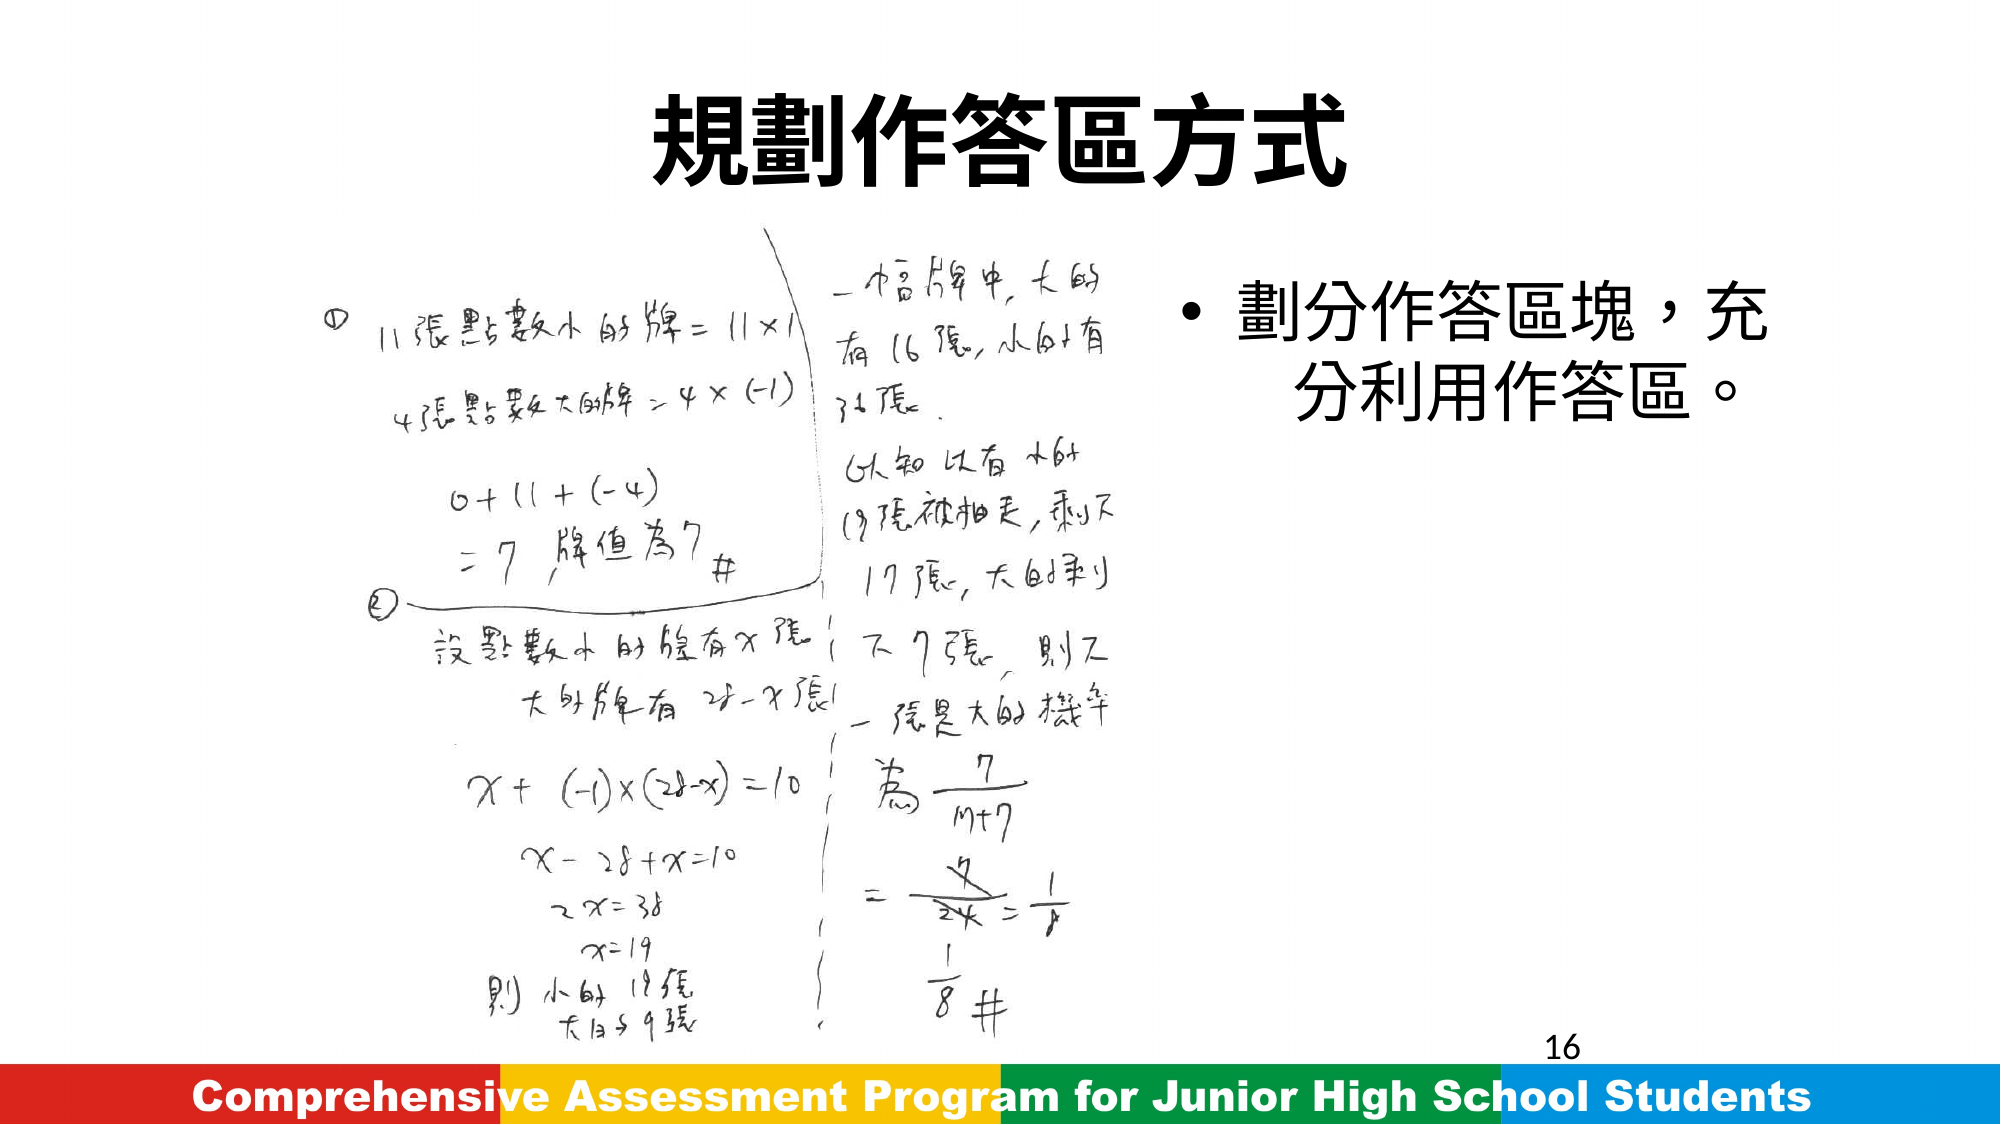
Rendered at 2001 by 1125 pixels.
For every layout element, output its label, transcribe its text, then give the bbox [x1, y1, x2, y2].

title 規劃作答區方式 [99, 45, 1900, 233]
text_box 16 [1528, 1014, 1995, 1075]
picture [301, 223, 1119, 1044]
list 劃分作答區塊，充分利用作答區。 [1164, 262, 1790, 1005]
